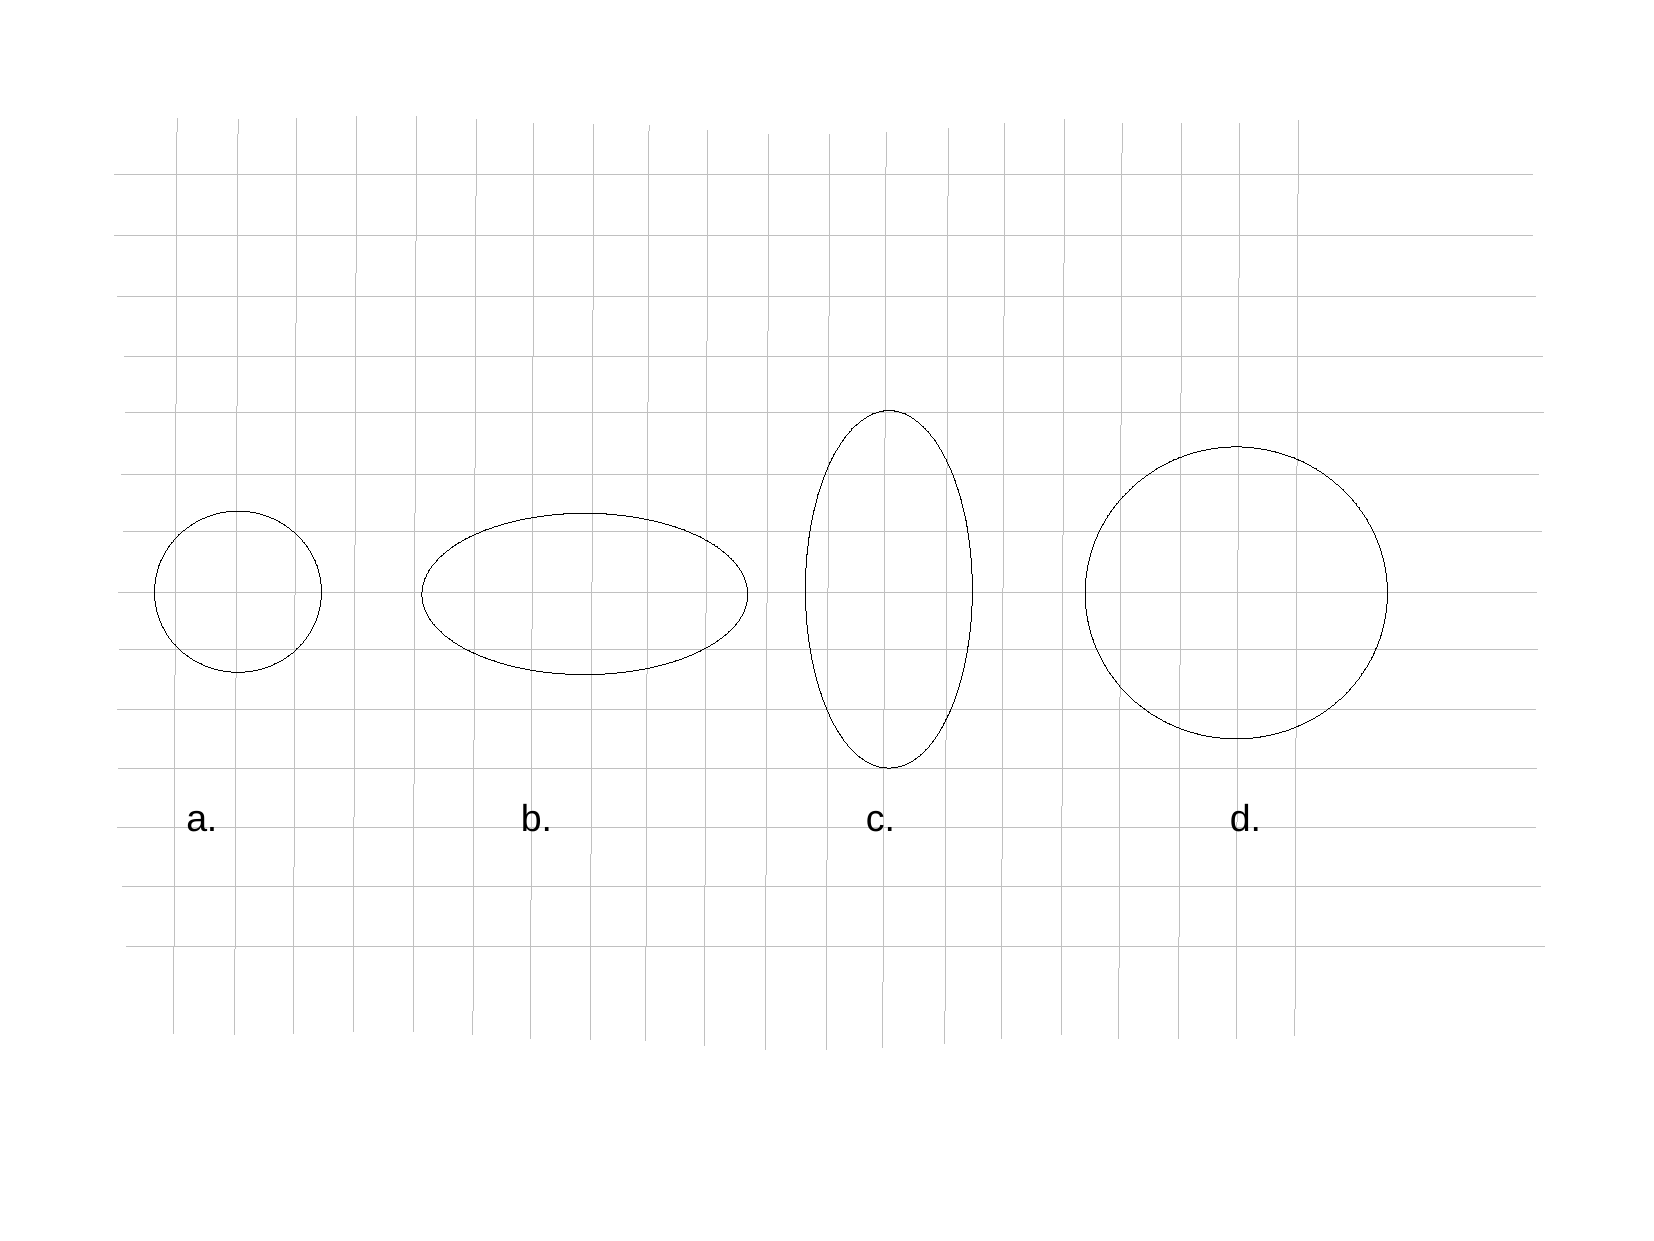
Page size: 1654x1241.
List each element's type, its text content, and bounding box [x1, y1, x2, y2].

text_box a. b. c. d. [171, 789, 1491, 847]
